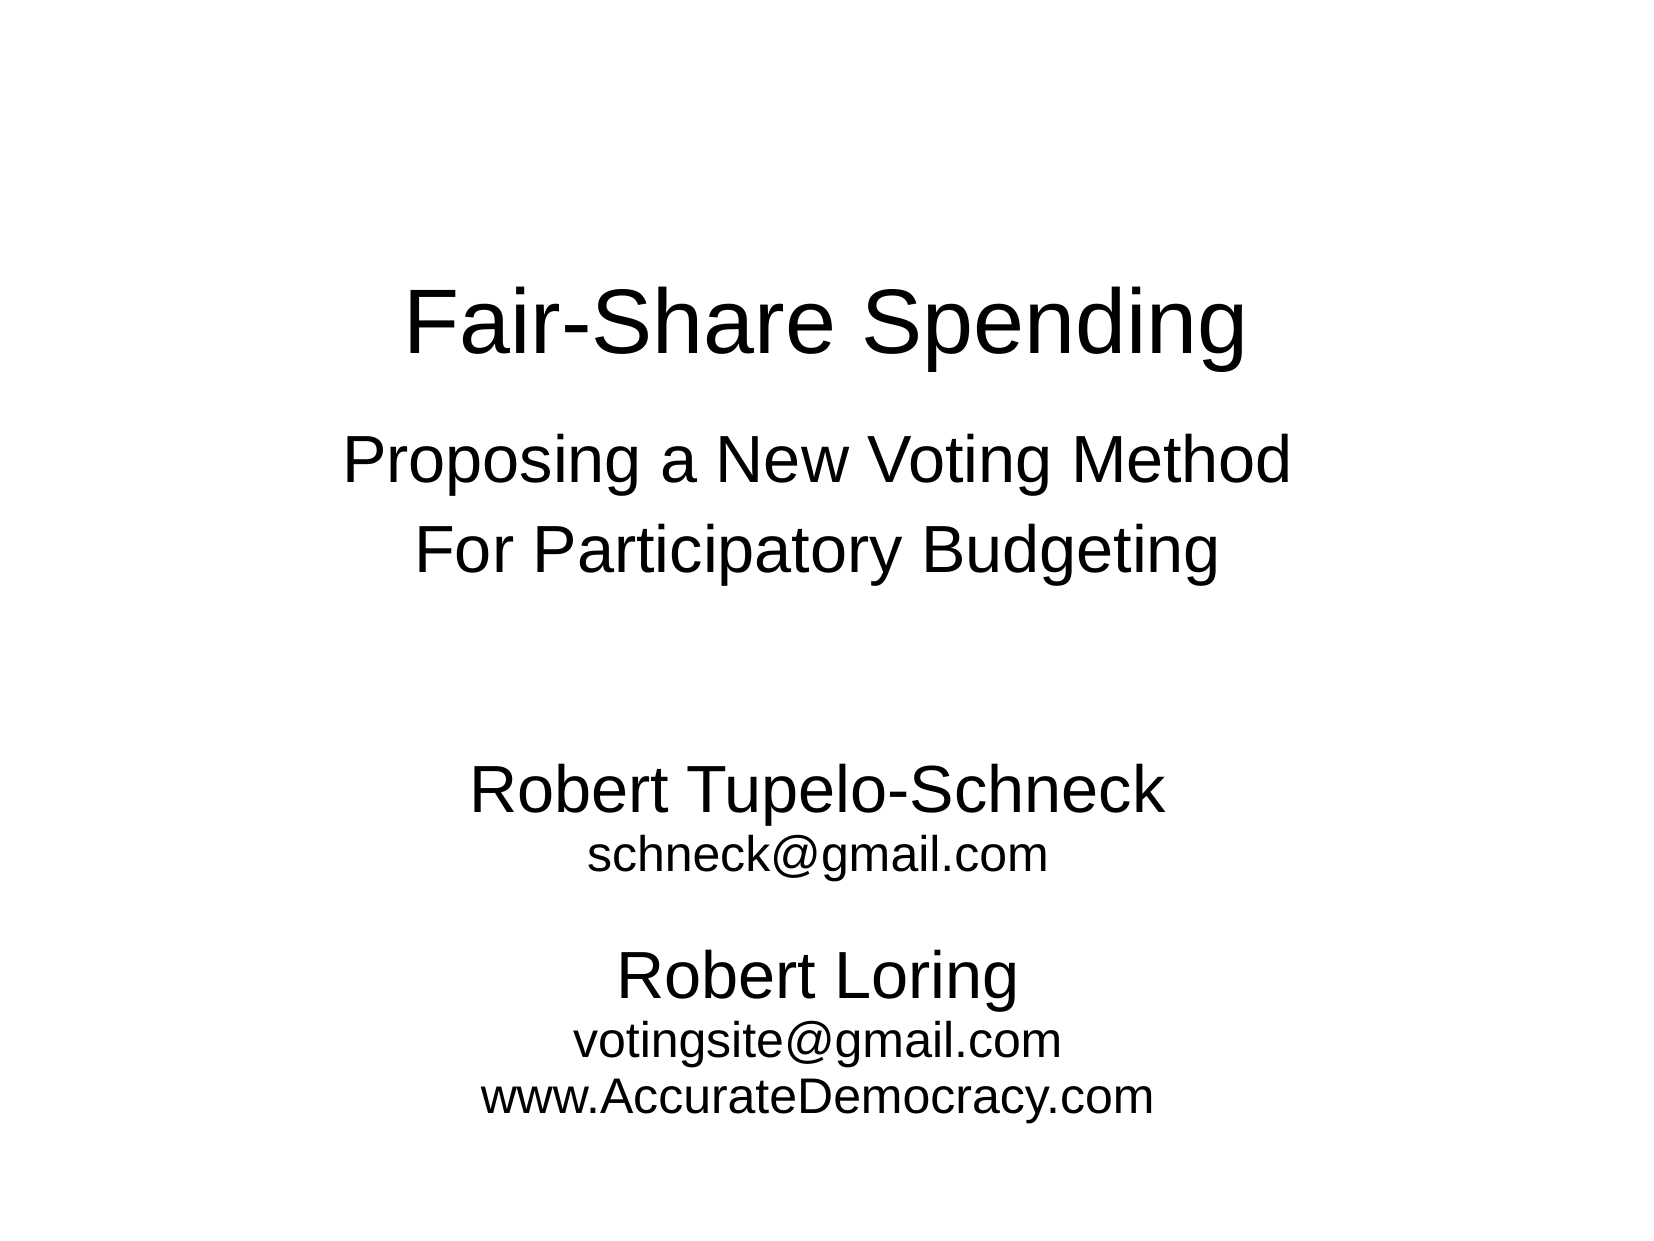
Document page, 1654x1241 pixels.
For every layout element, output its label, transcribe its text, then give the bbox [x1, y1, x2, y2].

title Fair-Share Spending [82, 0, 1571, 374]
subtitle Proposing a New Voting Method For Participatory Budgeting Robert Tupelo-Schneck schneck@gmail.com Robert Loring votingsite@gmail.com www.AccurateDemocracy.com [73, 370, 1562, 1177]
